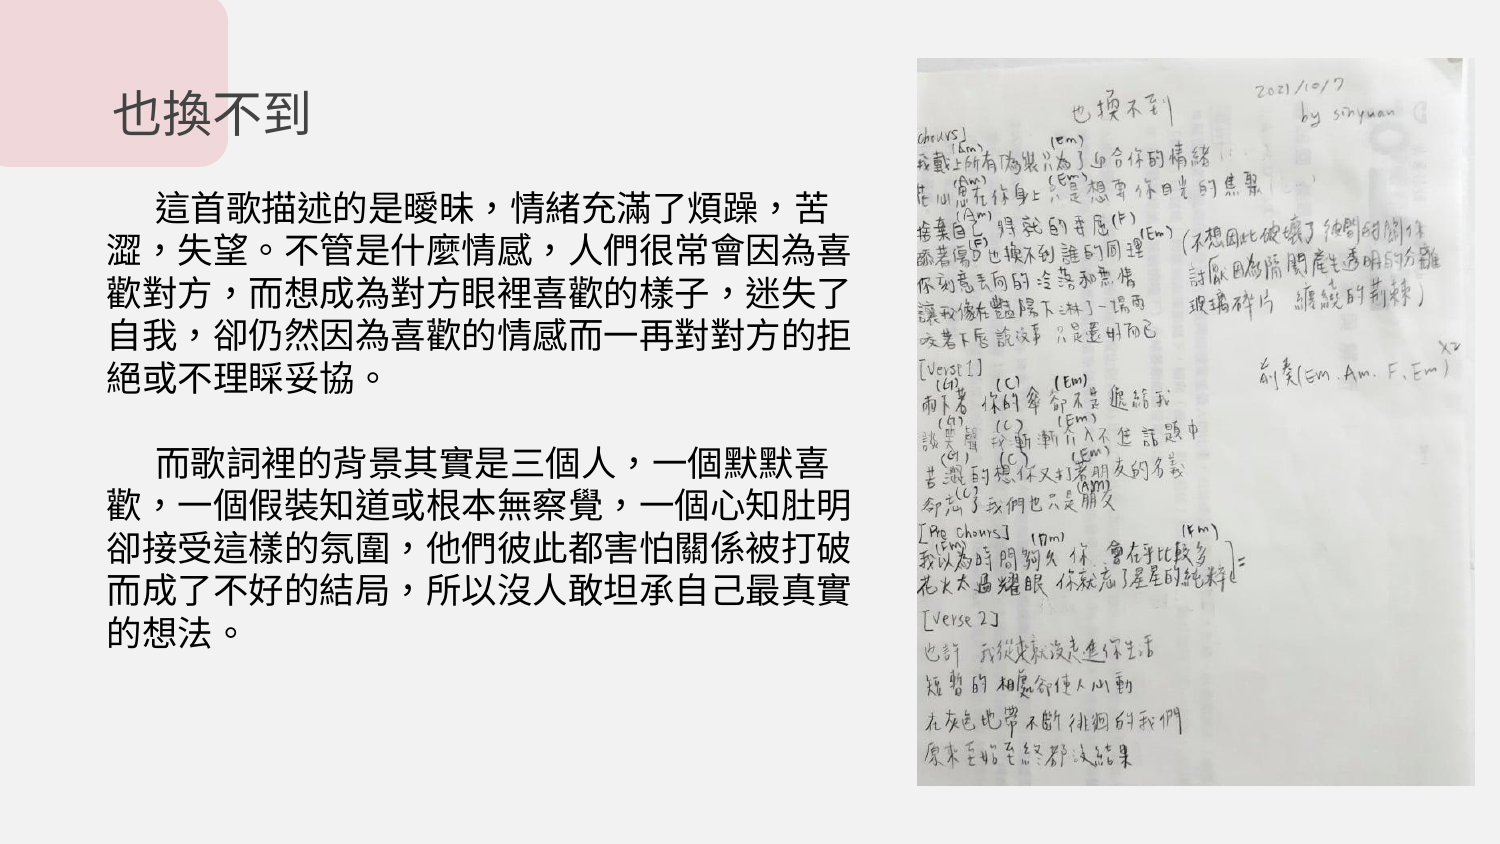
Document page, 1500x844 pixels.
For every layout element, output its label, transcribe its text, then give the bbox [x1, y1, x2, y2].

text_box 這首歌描述的是曖昧，情緒充滿了煩躁，苦澀，失望。不管是什麼情感，人們很常會因為喜歡對方，而想成為對方眼裡喜歡的樣子，迷失了自我，卻仍然因為喜歡的情感而一再對對方的拒絕或不理睬妥協。 而歌詞裡的背景其實是三個人，一個默默喜歡，一個假裝知道或根本無察覺，一個心知肚明卻接受這樣的氛圍，他們彼此都害怕關係被打破而成了不好的結局，所以沒人敢坦承自己最真實的想法。 [91, 170, 898, 669]
title 也換不到 [97, 58, 893, 170]
picture [917, 58, 1475, 786]
